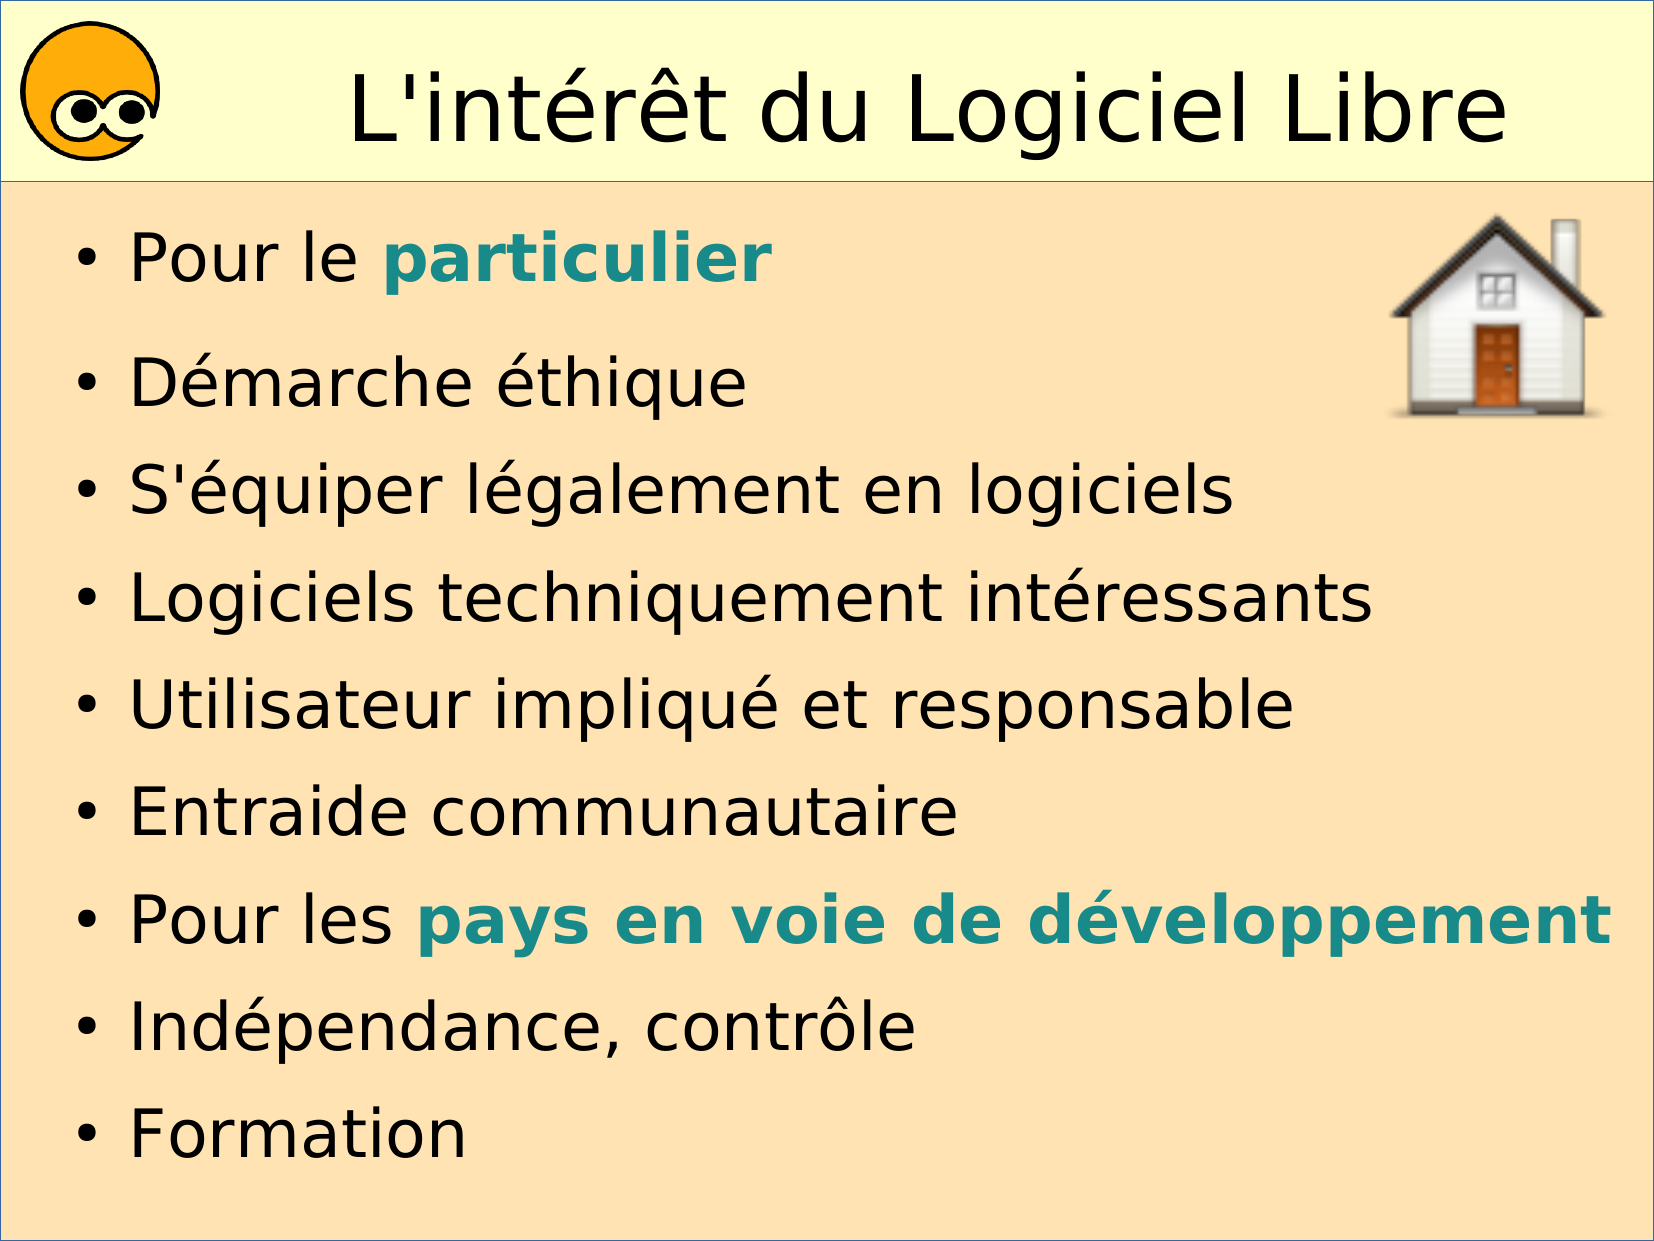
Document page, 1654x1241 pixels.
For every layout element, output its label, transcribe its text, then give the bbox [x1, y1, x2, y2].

title L'intérêt du Logiciel Libre [287, 49, 1571, 170]
list Pour le particulier Démarche éthique S'équiper légalement en logiciels Logiciels techniquement intéressants Utilisateur impliqué et responsable Entraide communautaire Pour les pays en voie de développement Indépendance, contrôle Formation [39, 219, 1616, 1174]
picture [1384, 211, 1614, 426]
picture [20, 21, 160, 161]
